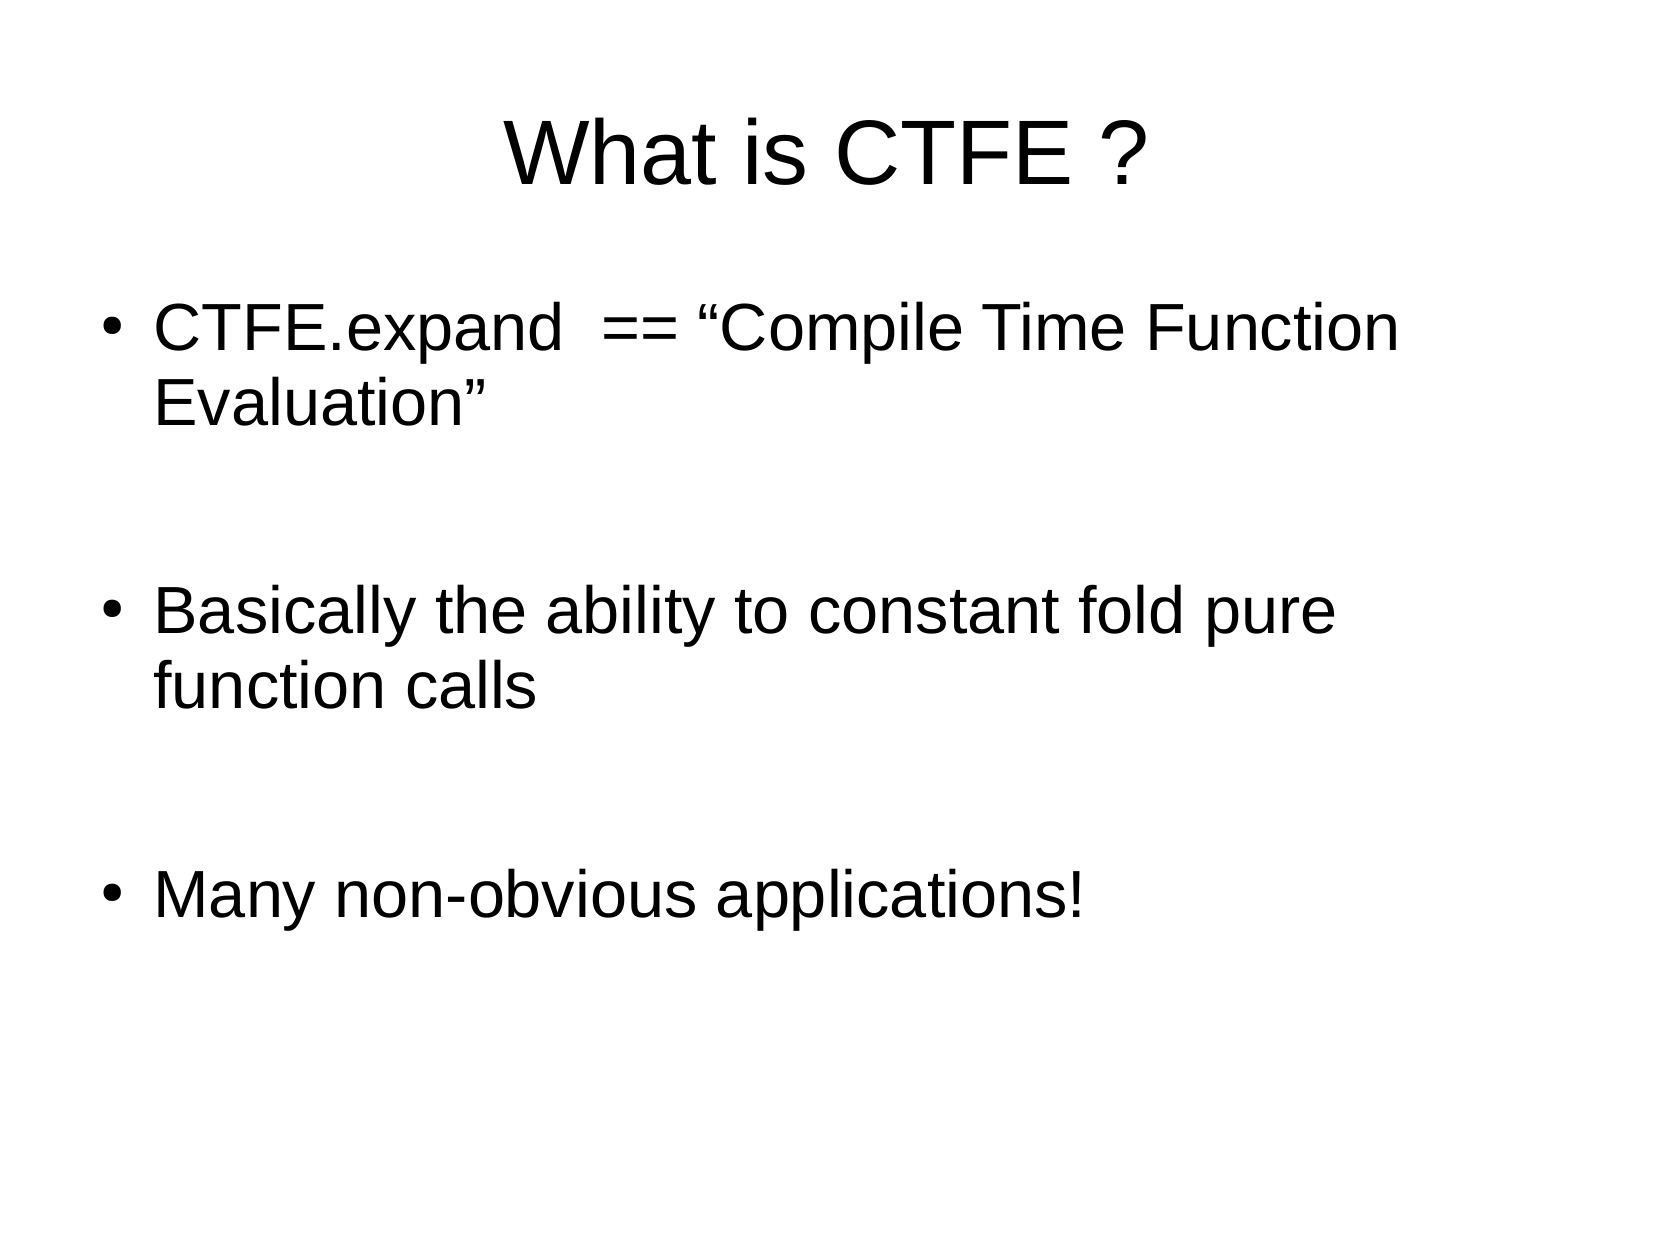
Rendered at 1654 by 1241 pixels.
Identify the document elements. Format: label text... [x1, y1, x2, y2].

title What is CTFE ? [82, 49, 1571, 257]
list CTFE.expand == “Compile Time Function Evaluation” Basically the ability to constant fold pure function calls Many non-obvious applications! [82, 290, 1571, 1010]
